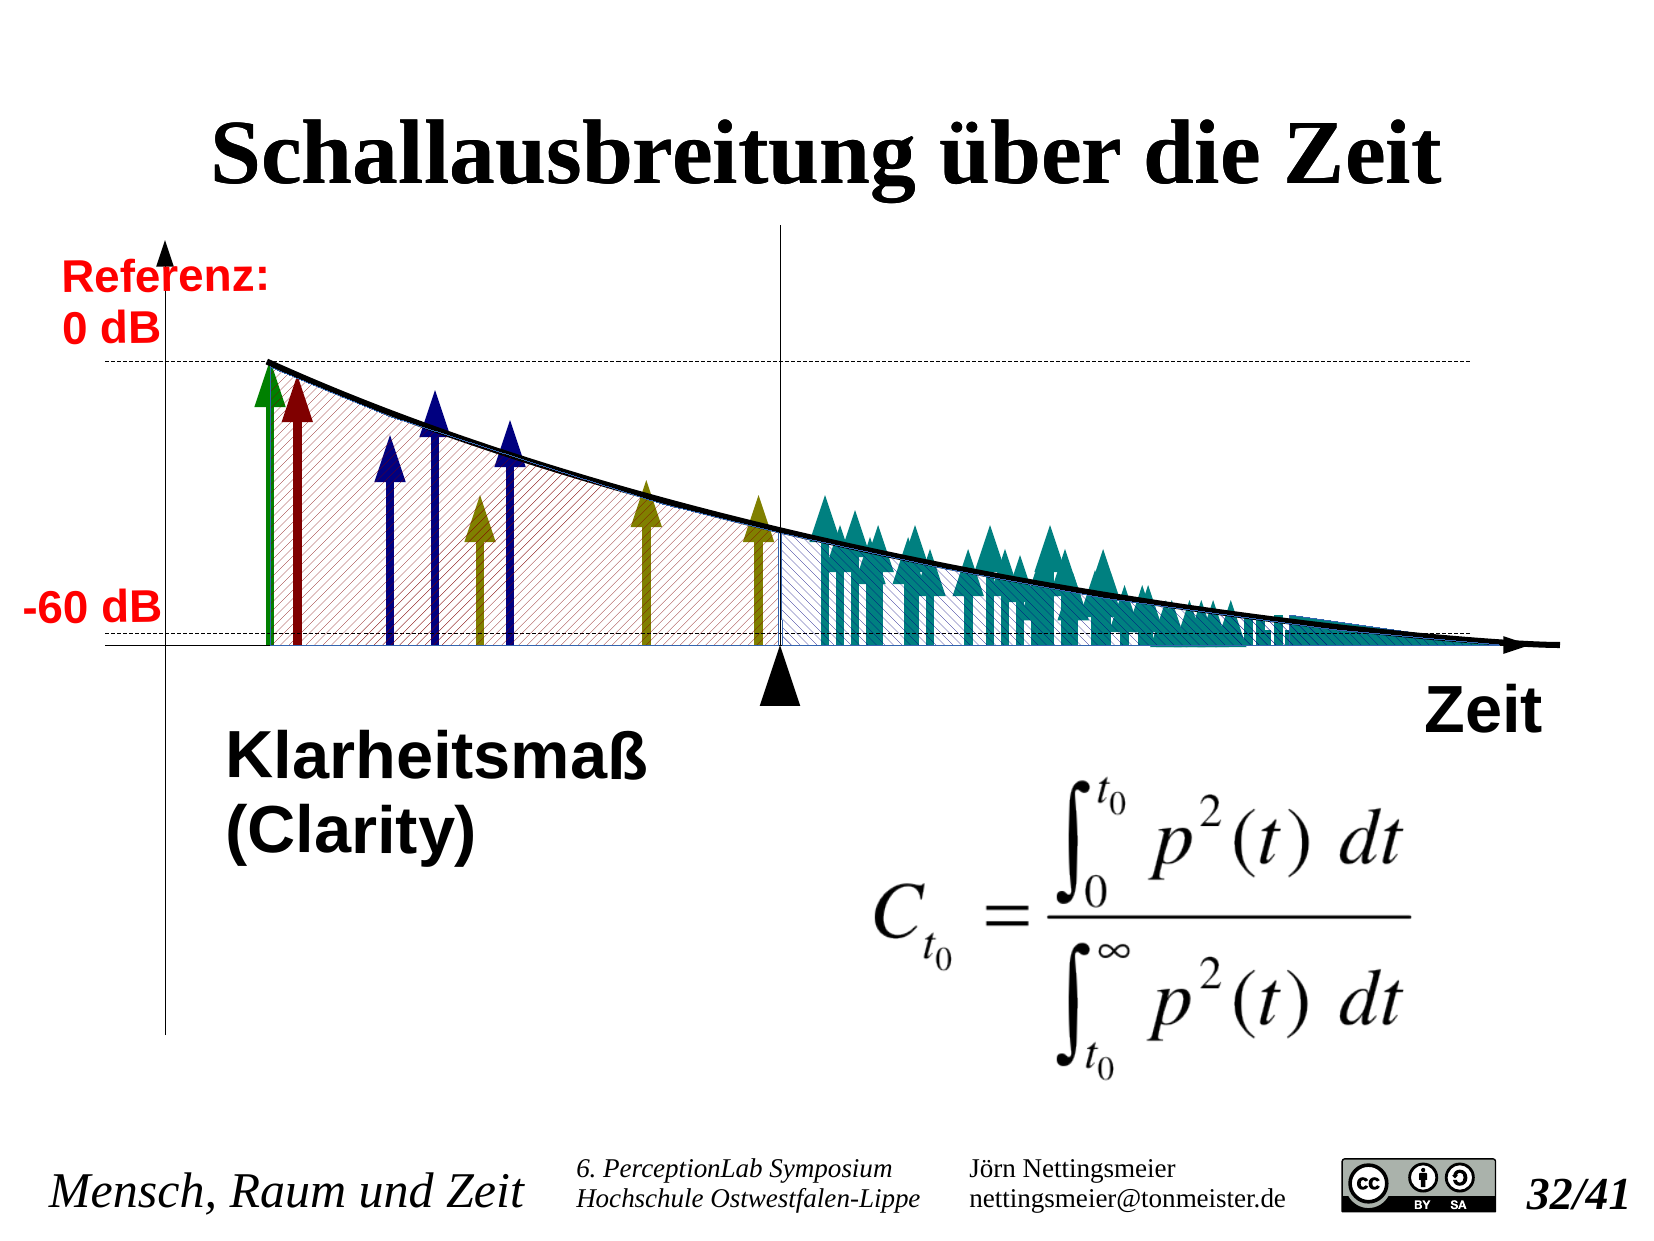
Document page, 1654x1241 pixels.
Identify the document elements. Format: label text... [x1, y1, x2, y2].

text_box [270, 366, 779, 646]
text_box -60 dB [7, 572, 178, 649]
text_box [781, 533, 1500, 646]
text_box [1289, 615, 1381, 628]
text_box Referenz: 0 dB [46, 243, 287, 378]
title Schallausbreitung über die Zeit [82, 49, 1571, 257]
text_box Zeit [1410, 664, 1559, 766]
picture [797, 734, 1497, 1122]
text_box Klarheitsmaß (Clarity) [210, 710, 664, 899]
